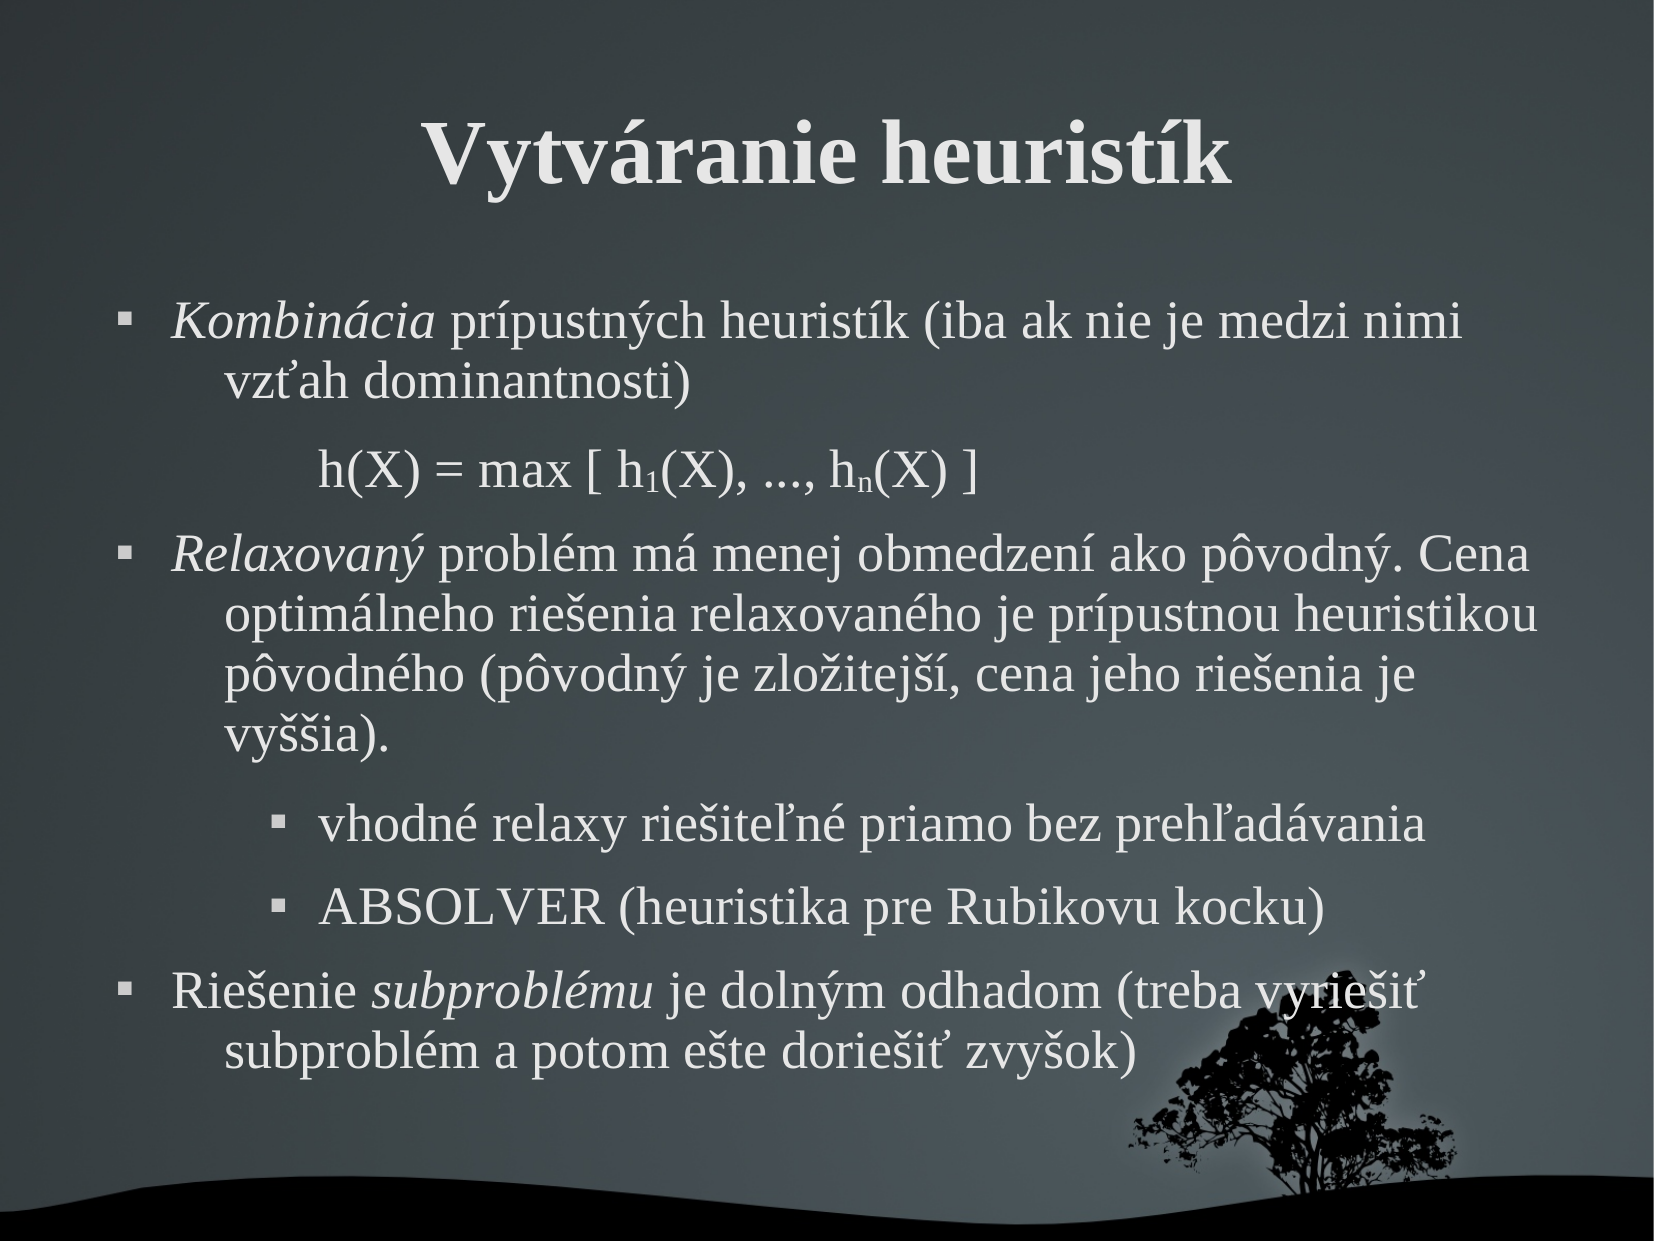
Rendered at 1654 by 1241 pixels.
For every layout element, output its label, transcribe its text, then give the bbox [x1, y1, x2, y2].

list Kombinácia prípustných heuristík (iba ak nie je medzi nimi vzťah dominantnosti) h(X) = max [ h1(X), ..., hn(X) ] Relaxovaný problém má menej obmedzení ako pôvodný. Cena optimálneho riešenia relaxovaného je prípustnou heuristikou pôvodného (pôvodný je zložitejší, cena jeho riešenia je vyššia). vhodné relaxy riešiteľné priamo bez prehľadávania ABSOLVER (heuristika pre Rubikovu kocku) Riešenie subproblému je dolným odhadom (treba vyriešiť subproblém a potom ešte doriešiť zvyšok) [82, 290, 1571, 1241]
picture [0, 0, 1654, 1241]
title Vytváranie heuristík [82, 49, 1571, 257]
